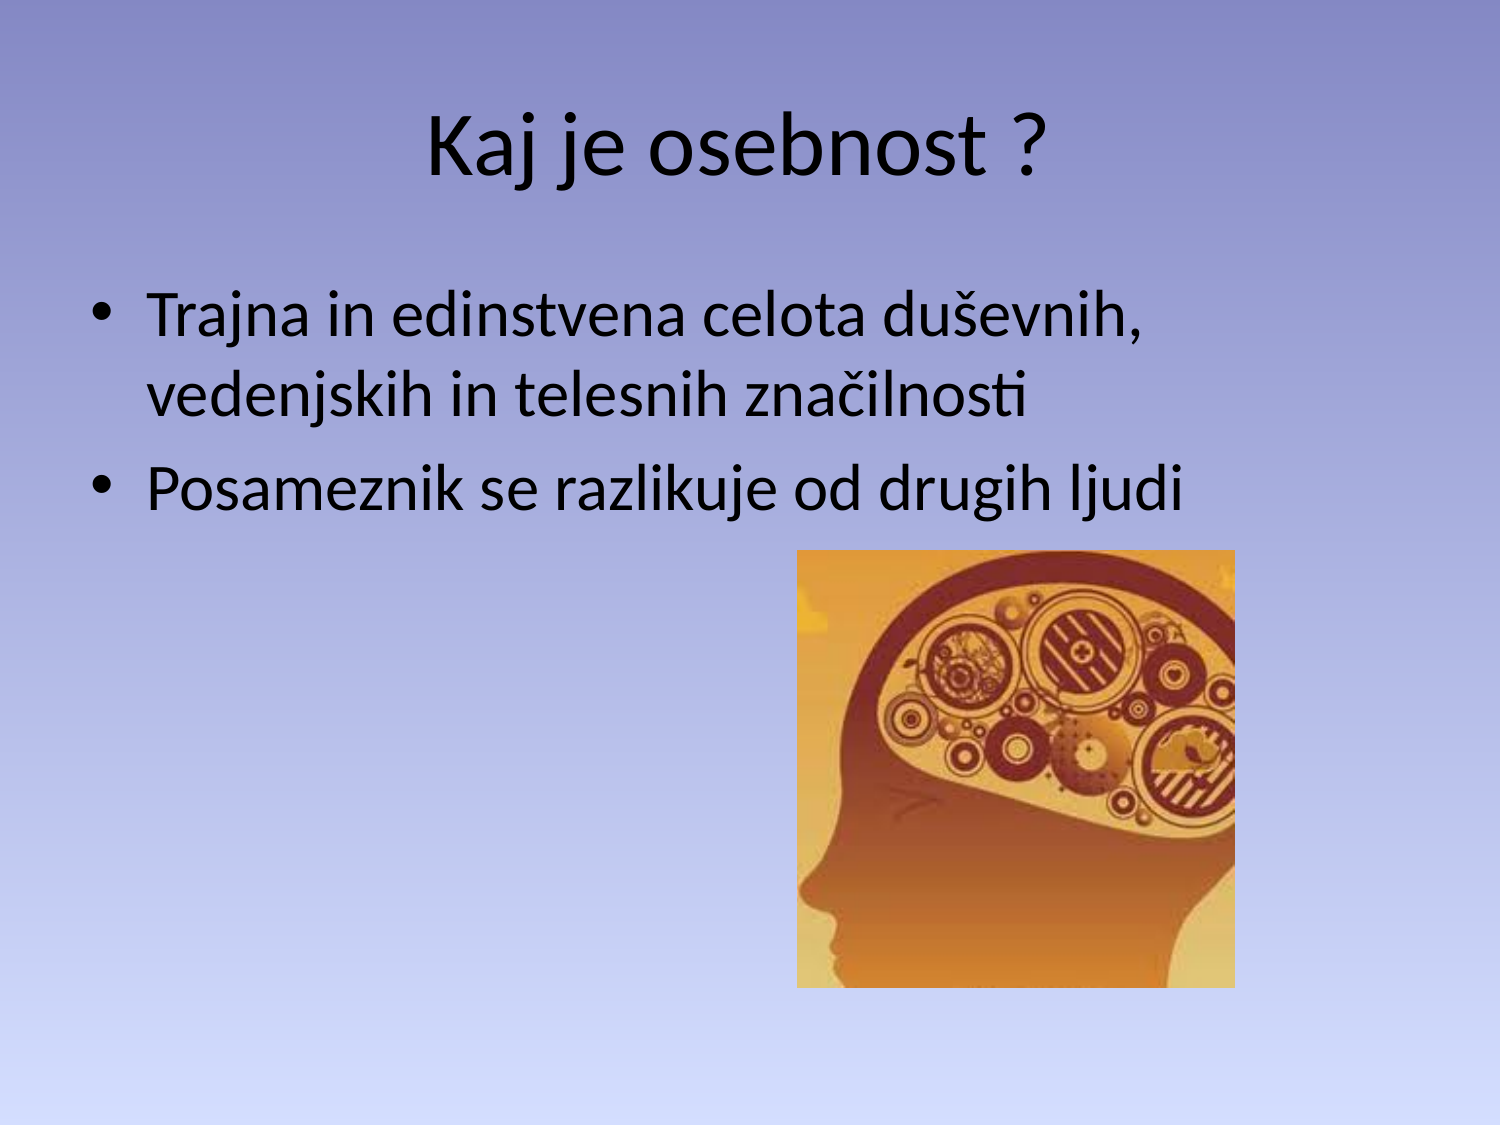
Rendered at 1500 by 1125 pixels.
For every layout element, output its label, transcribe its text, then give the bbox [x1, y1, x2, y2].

picture [797, 550, 1235, 988]
list Trajna in edinstvena celota duševnih, vedenjskih in telesnih značilnosti Posameznik se razlikuje od drugih ljudi [75, 262, 1425, 1005]
title Kaj je osebnost ? [75, 45, 1425, 233]
